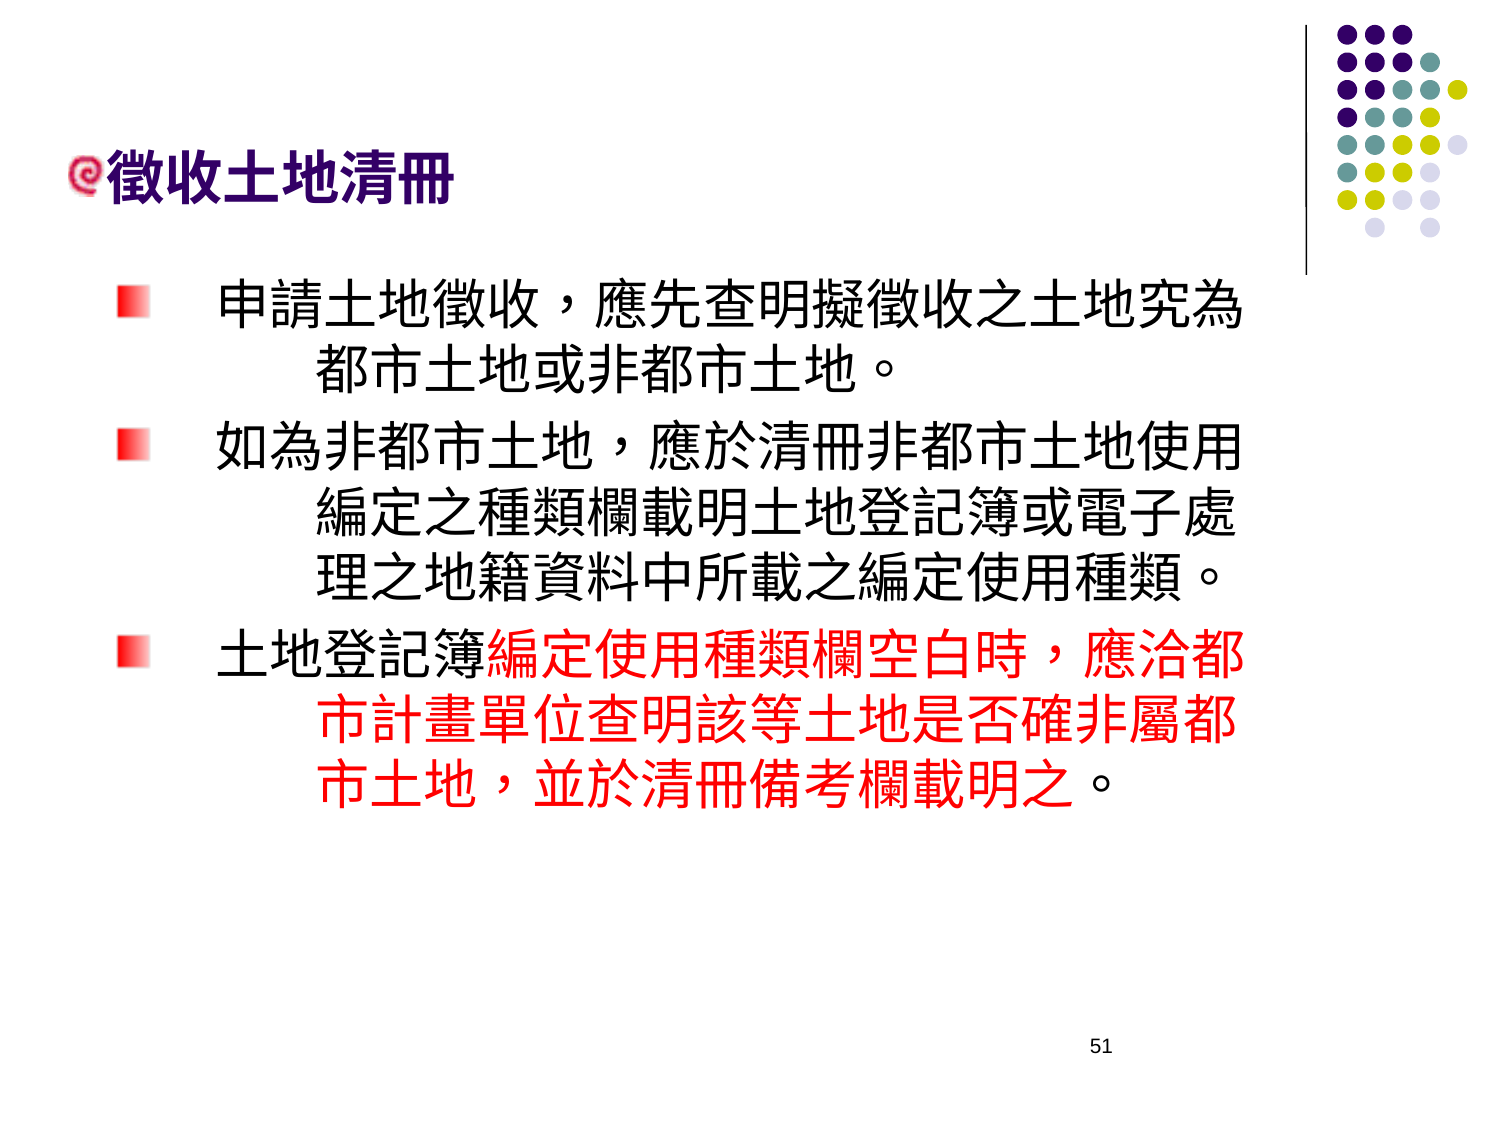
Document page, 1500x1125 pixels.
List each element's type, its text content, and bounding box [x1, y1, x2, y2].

title 徵收土地清冊 [53, 31, 1293, 219]
text_box [1074, 1025, 1426, 1101]
list 申請土地徵收，應先查明擬徵收之土地究為都市土地或非都市土地。 如為非都市土地，應於清冊非都市土地使用編定之種類欄載明土地登記簿或電子處理之地籍資料中所載之編定使用種類。 土地登記簿編定使用種類欄空白時，應洽都市計畫單位查明該等土地是否確非屬都市土地，並於清冊備考欄載明之。 [100, 262, 1306, 1005]
